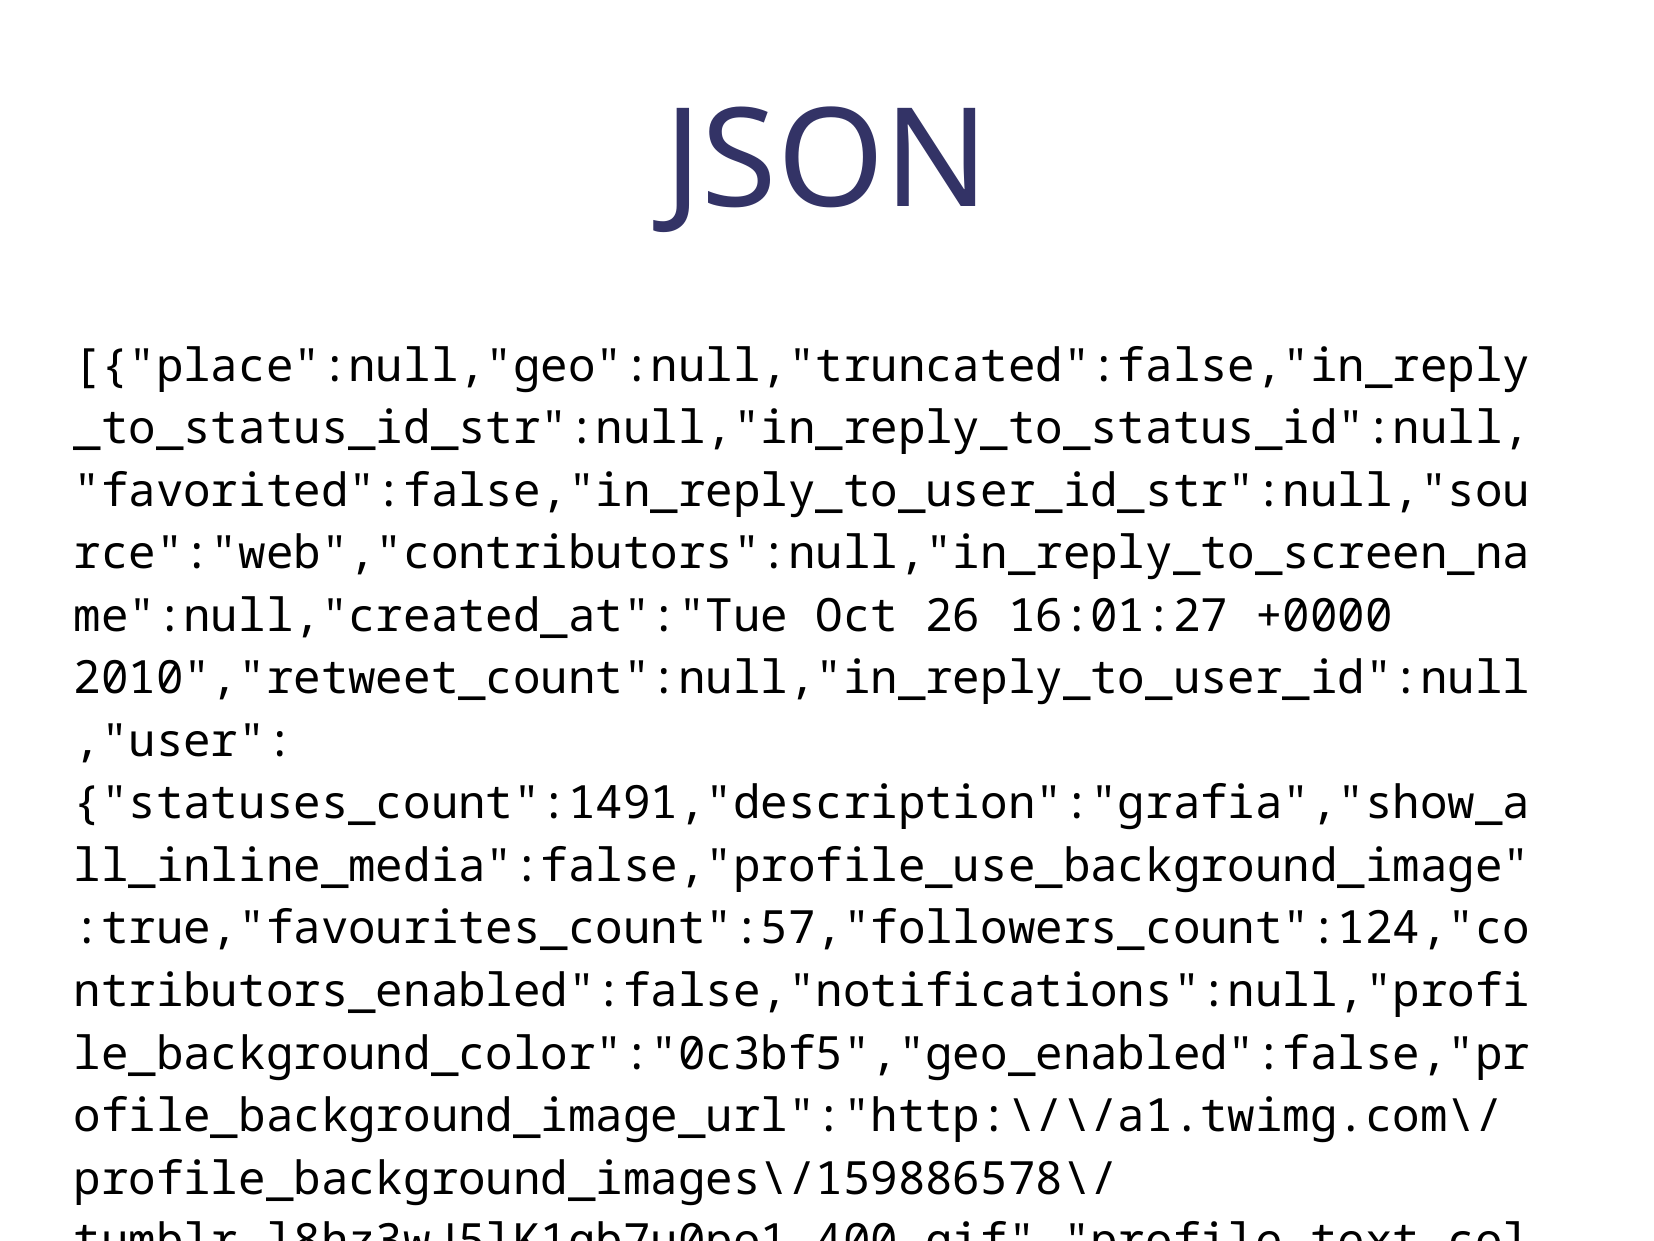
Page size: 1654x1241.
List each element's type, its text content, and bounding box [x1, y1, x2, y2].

text_box [{"place":null,"geo":null,"truncated":false,"in_reply_to_status_id_str":null,"in_reply_to_status_id":null,"favorited":false,"in_reply_to_user_id_str":null,"source":"web","contributors":null,"in_reply_to_screen_name":null,"created_at":"Tue Oct 26 16:01:27 +0000 2010","retweet_count":null,"in_reply_to_user_id":null,"user":{"statuses_count":1491,"description":"grafia","show_all_inline_media":false,"profile_use_background_image":true,"favourites_count":57,"followers_count":124,"contributors_enabled":false,"notifications":null,"profile_background_color":"0c3bf5","geo_enabled":false,"profile_background_image_url":"http:\/\/a1.twimg.com\/profile_background_images\/159886578\/tumblr_l8hz3wJ5lK1qb7u0po1_400.gif","profile_text_color":"eb1725","url":"http:\/\/www.fotolog.com.br\/livinhacontreras","verified":false,"profile_background_tile":true,"follow_request_sent":null,"lang":"en","created_at":"Fri Jun 26 03:54:16 +0000 2009","profile_link_color":"0fc3ff","location":"Brasil","protected":false,"profile_image_url":"http:\/\/a0.twimg.com\/profile_images\/1143256104\/P1060283_-_C_pia_normal.JPG", [59, 324, 1565, 1241]
title JSON [82, 56, 1571, 250]
